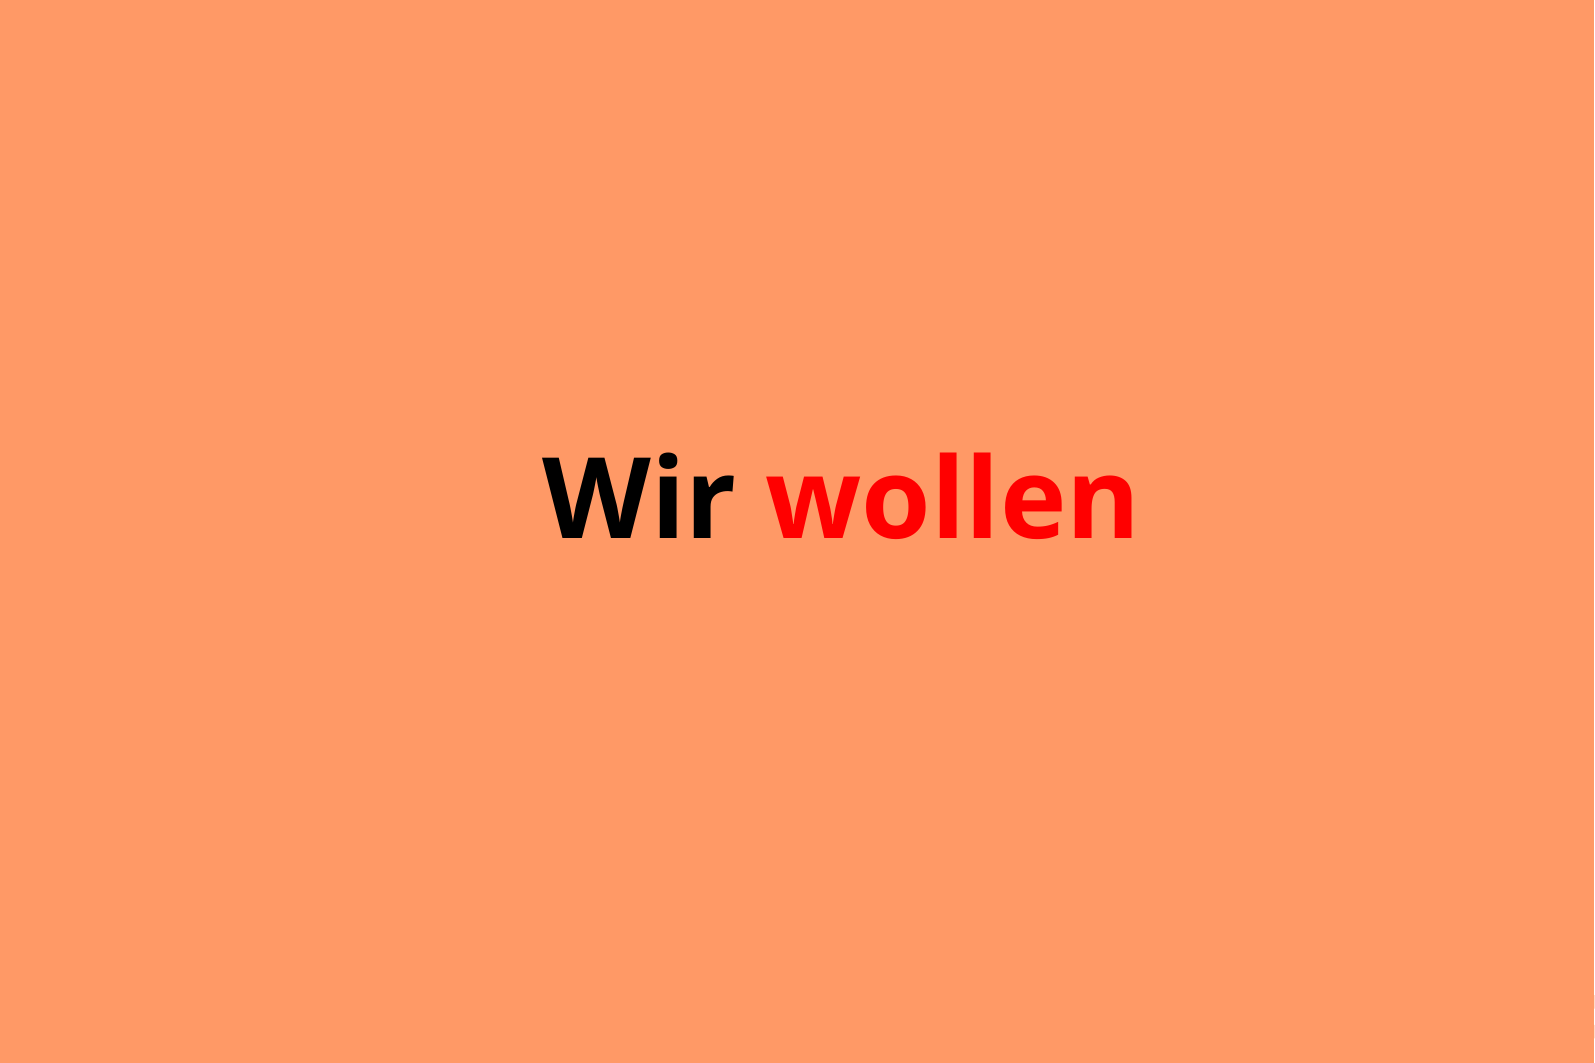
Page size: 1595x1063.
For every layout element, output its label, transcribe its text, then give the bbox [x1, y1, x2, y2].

subtitle Wir wollen [147, 147, 1536, 842]
